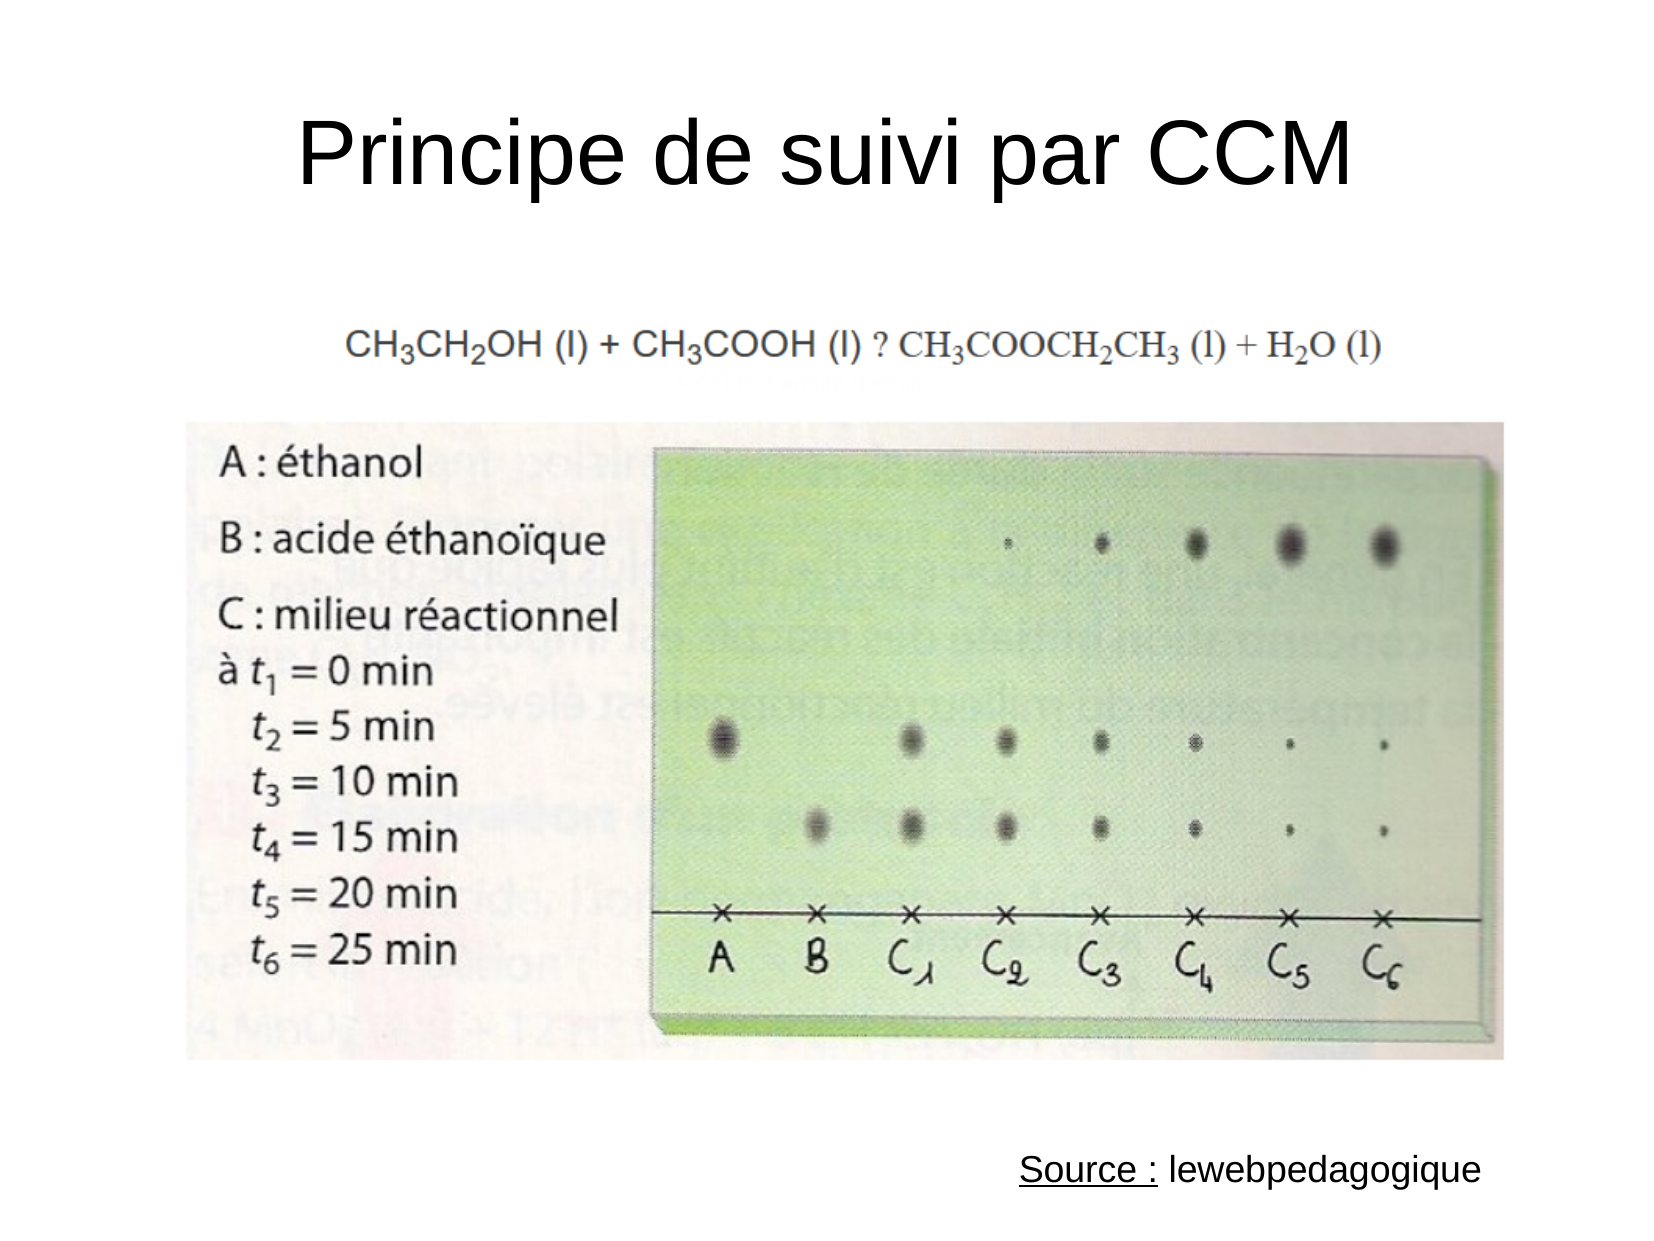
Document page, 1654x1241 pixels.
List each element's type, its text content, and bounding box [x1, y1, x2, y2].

title Principe de suivi par CCM [82, 49, 1571, 257]
picture [328, 310, 1406, 390]
text_box Source : lewebpedagogique [1003, 1141, 1524, 1241]
picture [177, 413, 1512, 1069]
